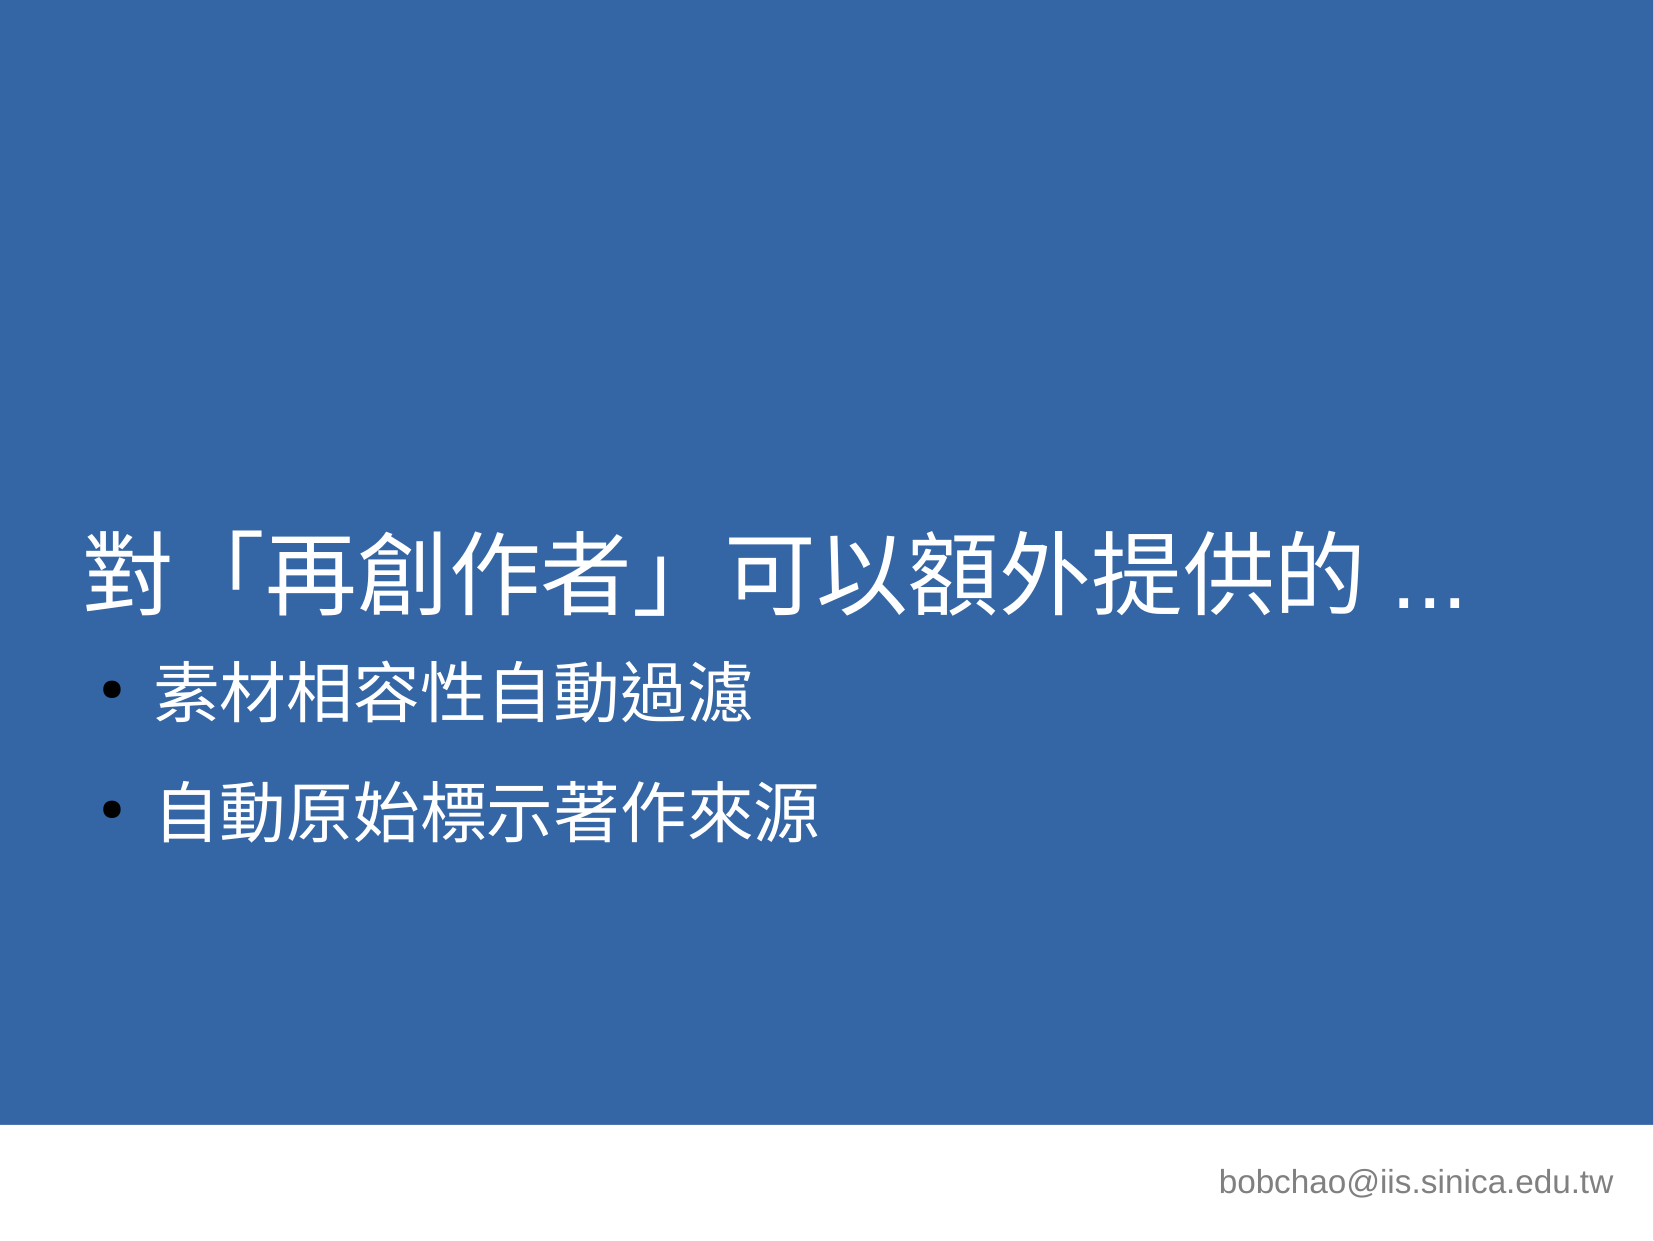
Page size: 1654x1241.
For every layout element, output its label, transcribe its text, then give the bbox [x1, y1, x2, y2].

list 素材相容性自動過濾 自動原始標示著作來源 [82, 646, 1571, 1088]
title 對「再創作者」可以額外提供的... [82, 469, 1571, 646]
